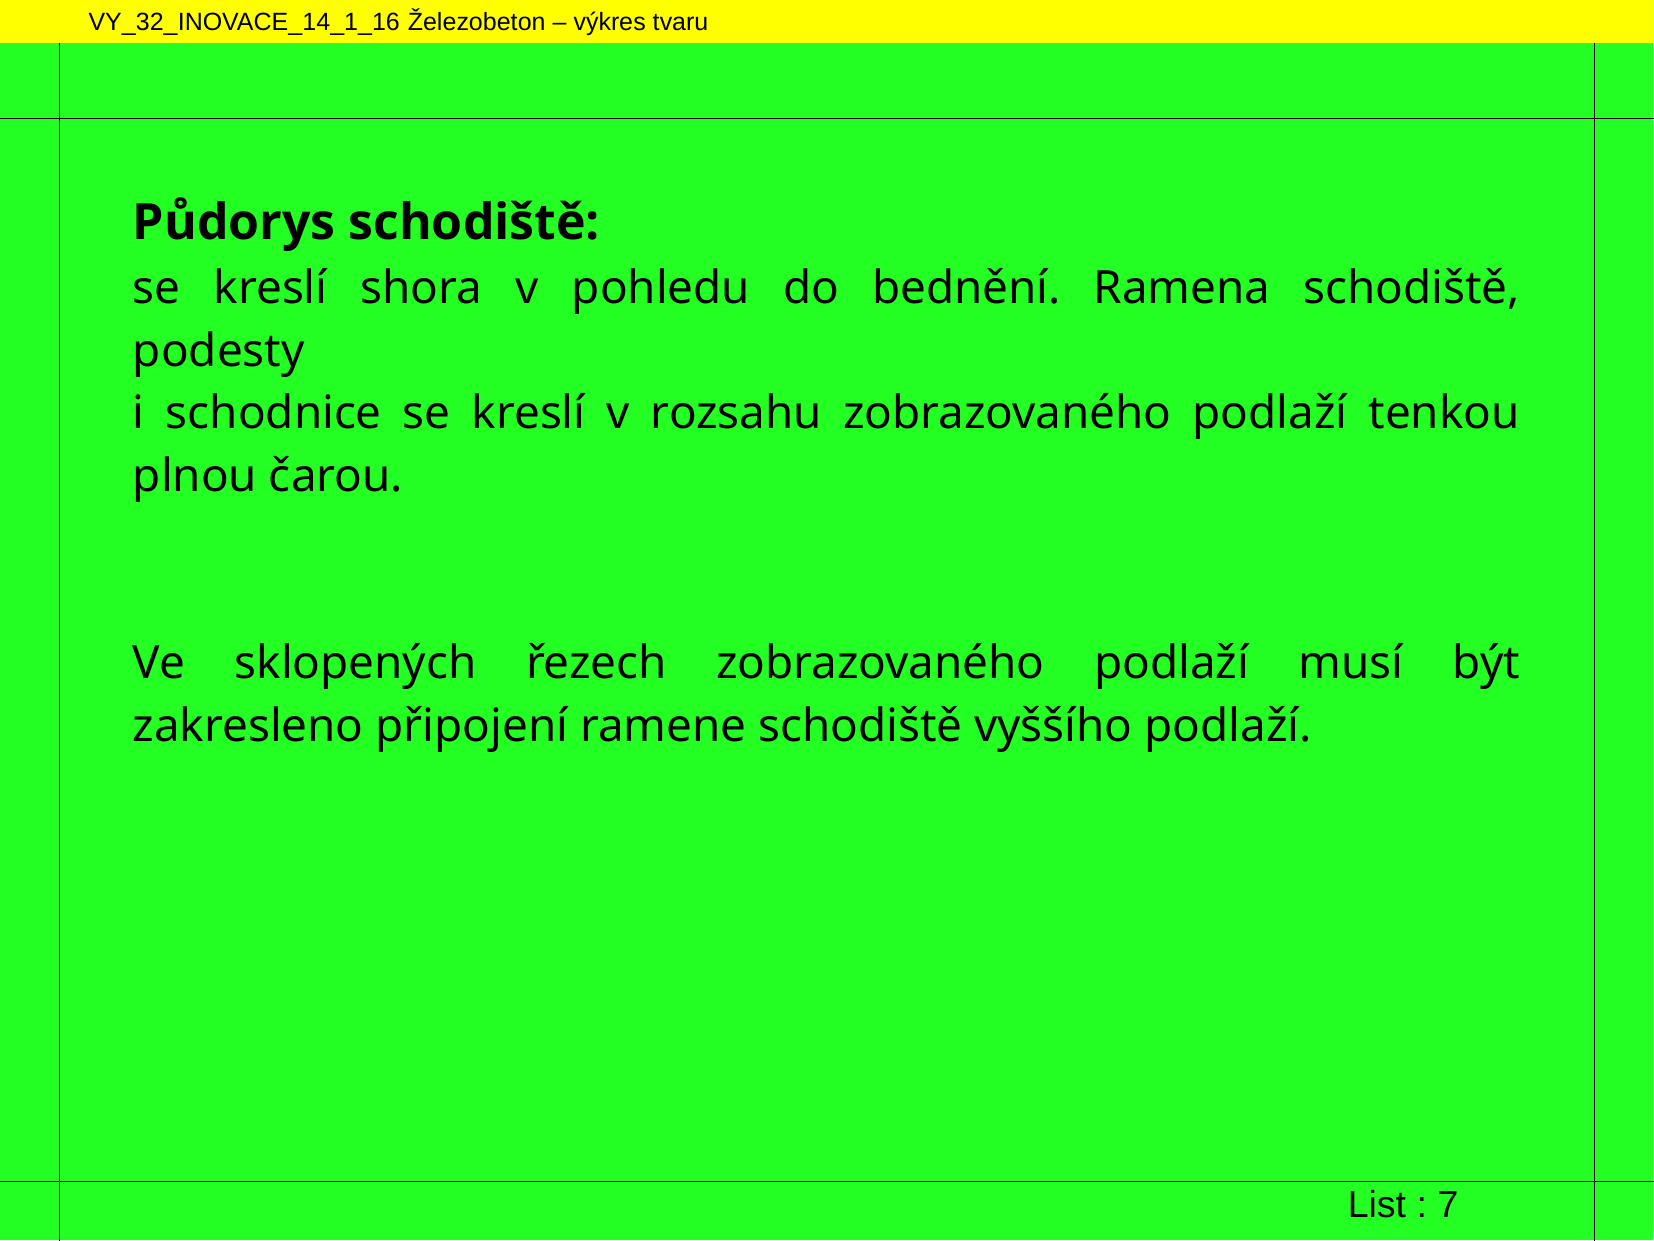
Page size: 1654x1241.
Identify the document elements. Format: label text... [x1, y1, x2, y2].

text_box Půdorys schodiště: se kreslí shora v pohledu do bednění. Ramena schodiště, podesty i schodnice se kreslí v rozsahu zobrazovaného podlaží tenkou plnou čarou. Ve sklopených řezech zobrazovaného podlaží musí být zakresleno připojení ramene schodiště vyššího podlaží. [118, 178, 1536, 656]
text_box VY_32_INOVACE_14_1_16 Železobeton – výkres tvaru [0, 0, 1654, 43]
text_box List : <číslo> [1357, 1176, 1599, 1241]
